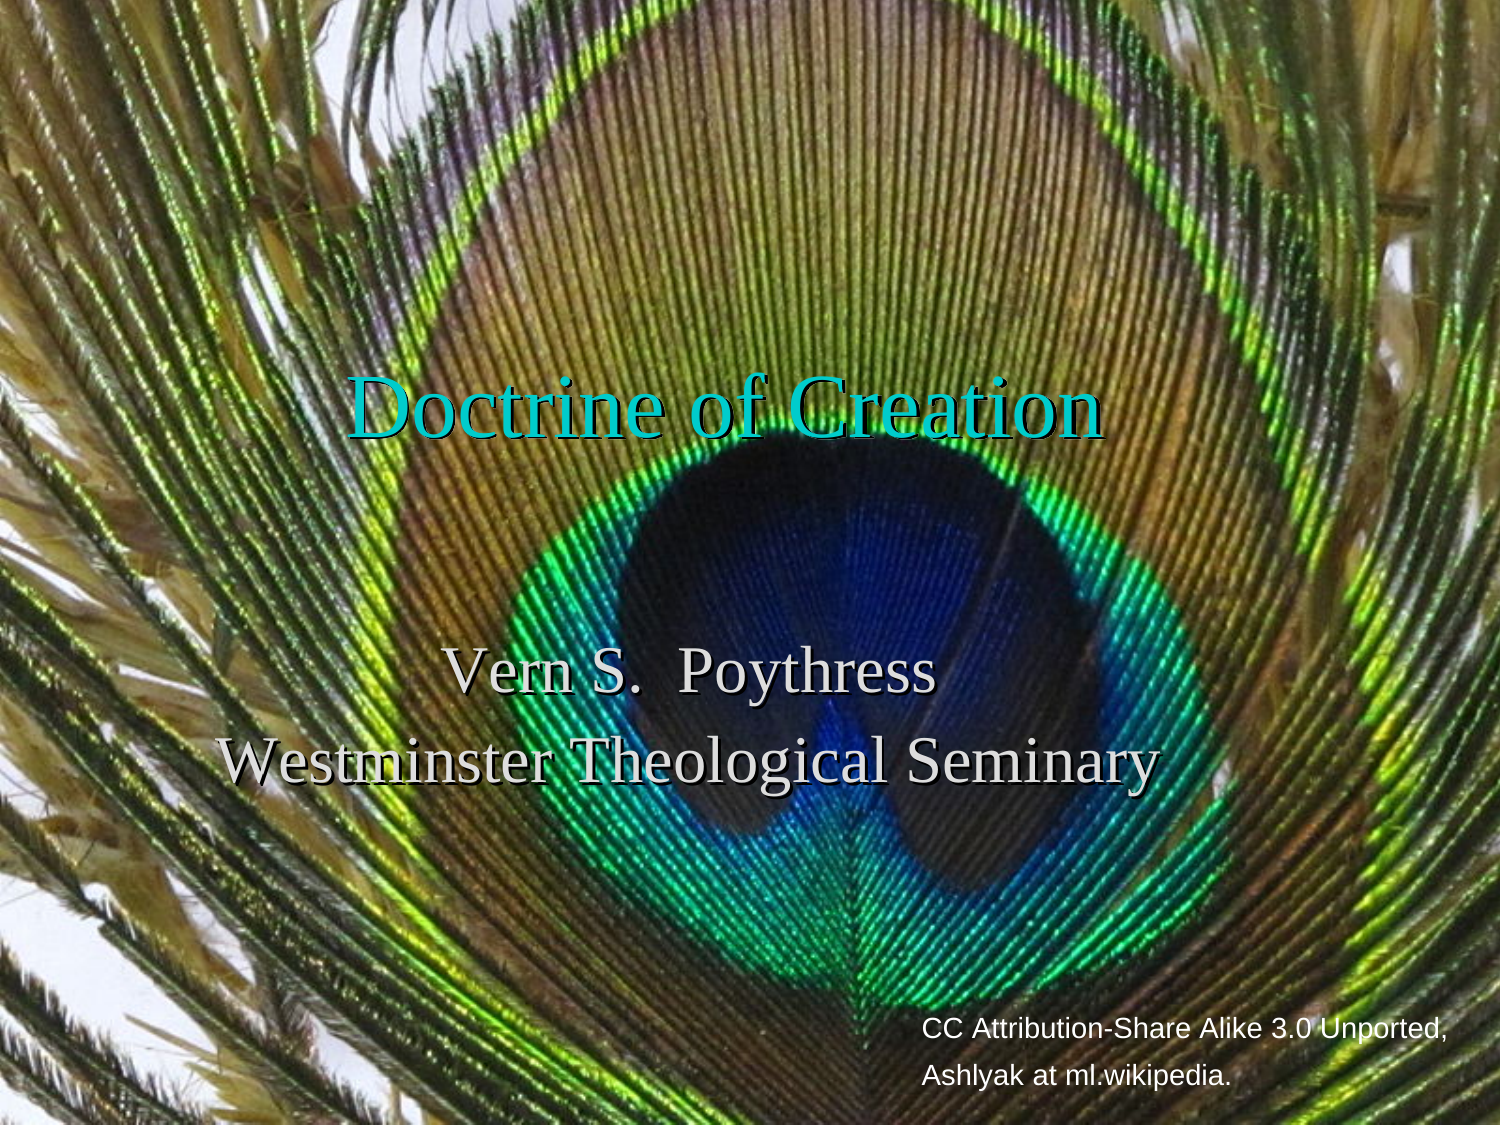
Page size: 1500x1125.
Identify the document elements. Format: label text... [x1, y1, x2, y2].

picture [0, 0, 1500, 1125]
subtitle Vern S. Poythress Westminster Theological Seminary [164, 624, 1215, 913]
text_box CC Attribution-Share Alike 3.0 Unported, Ashlyak at ml.wikipedia. [921, 1012, 1463, 1093]
title Doctrine of Creation [87, 312, 1363, 501]
